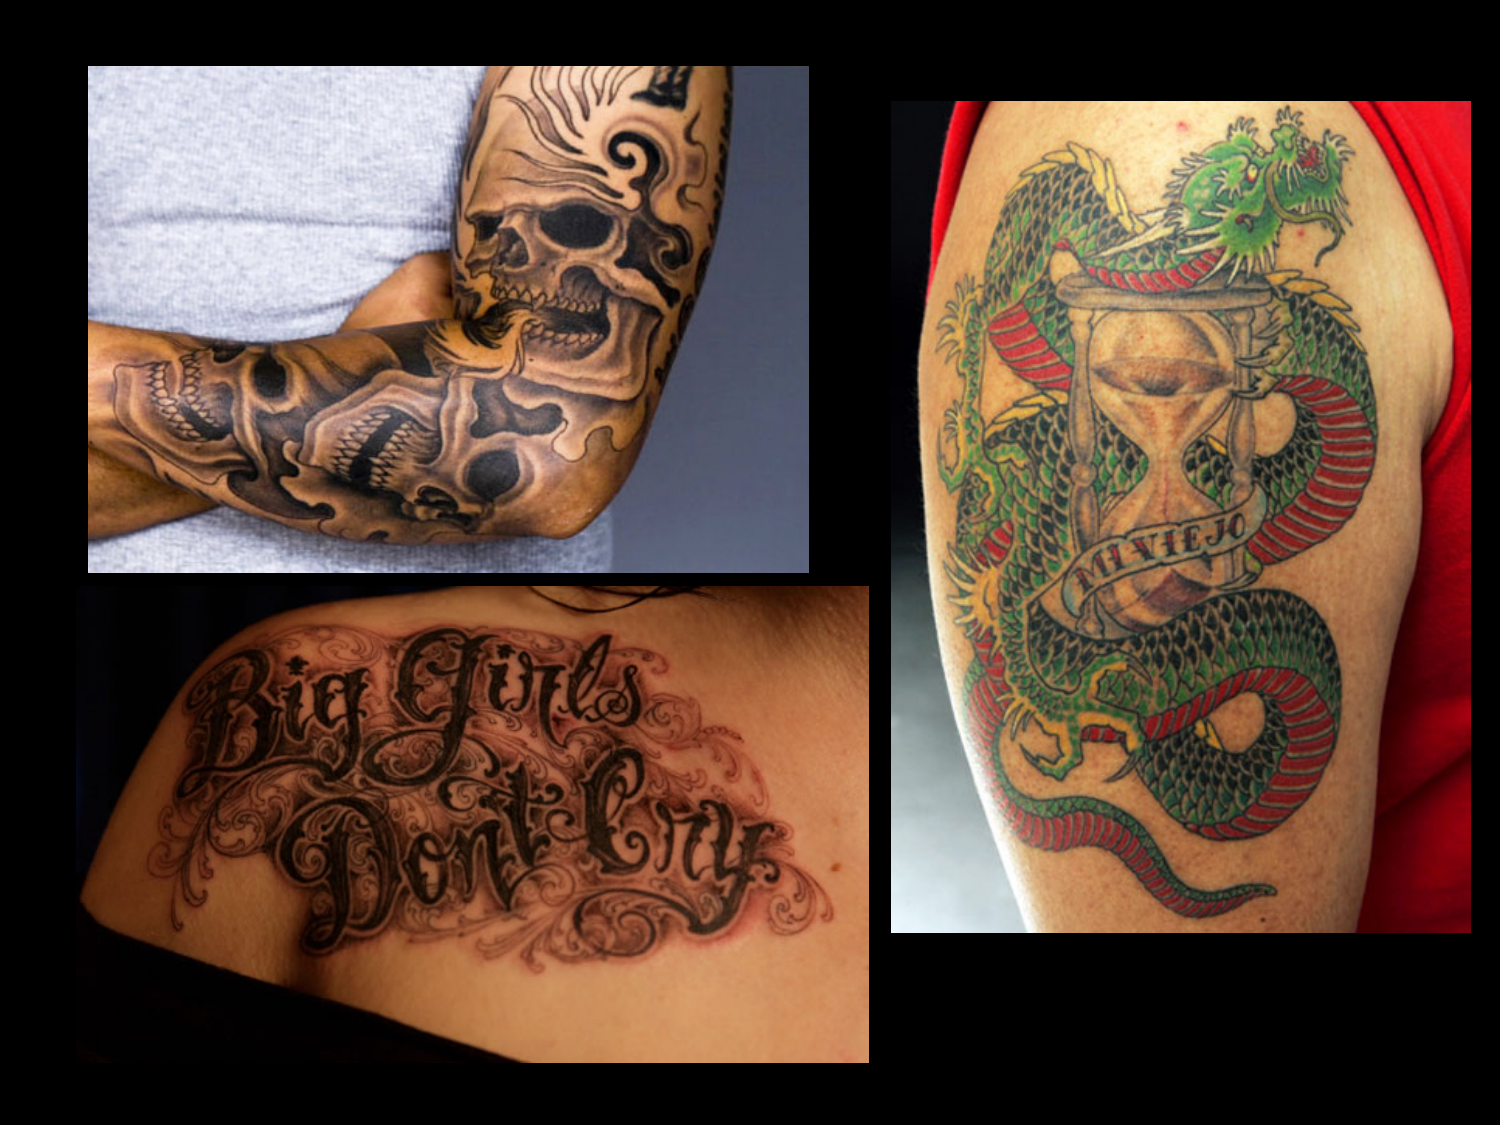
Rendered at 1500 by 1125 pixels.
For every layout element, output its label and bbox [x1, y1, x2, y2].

picture [76, 586, 869, 1063]
picture [88, 66, 809, 573]
picture [891, 101, 1471, 933]
